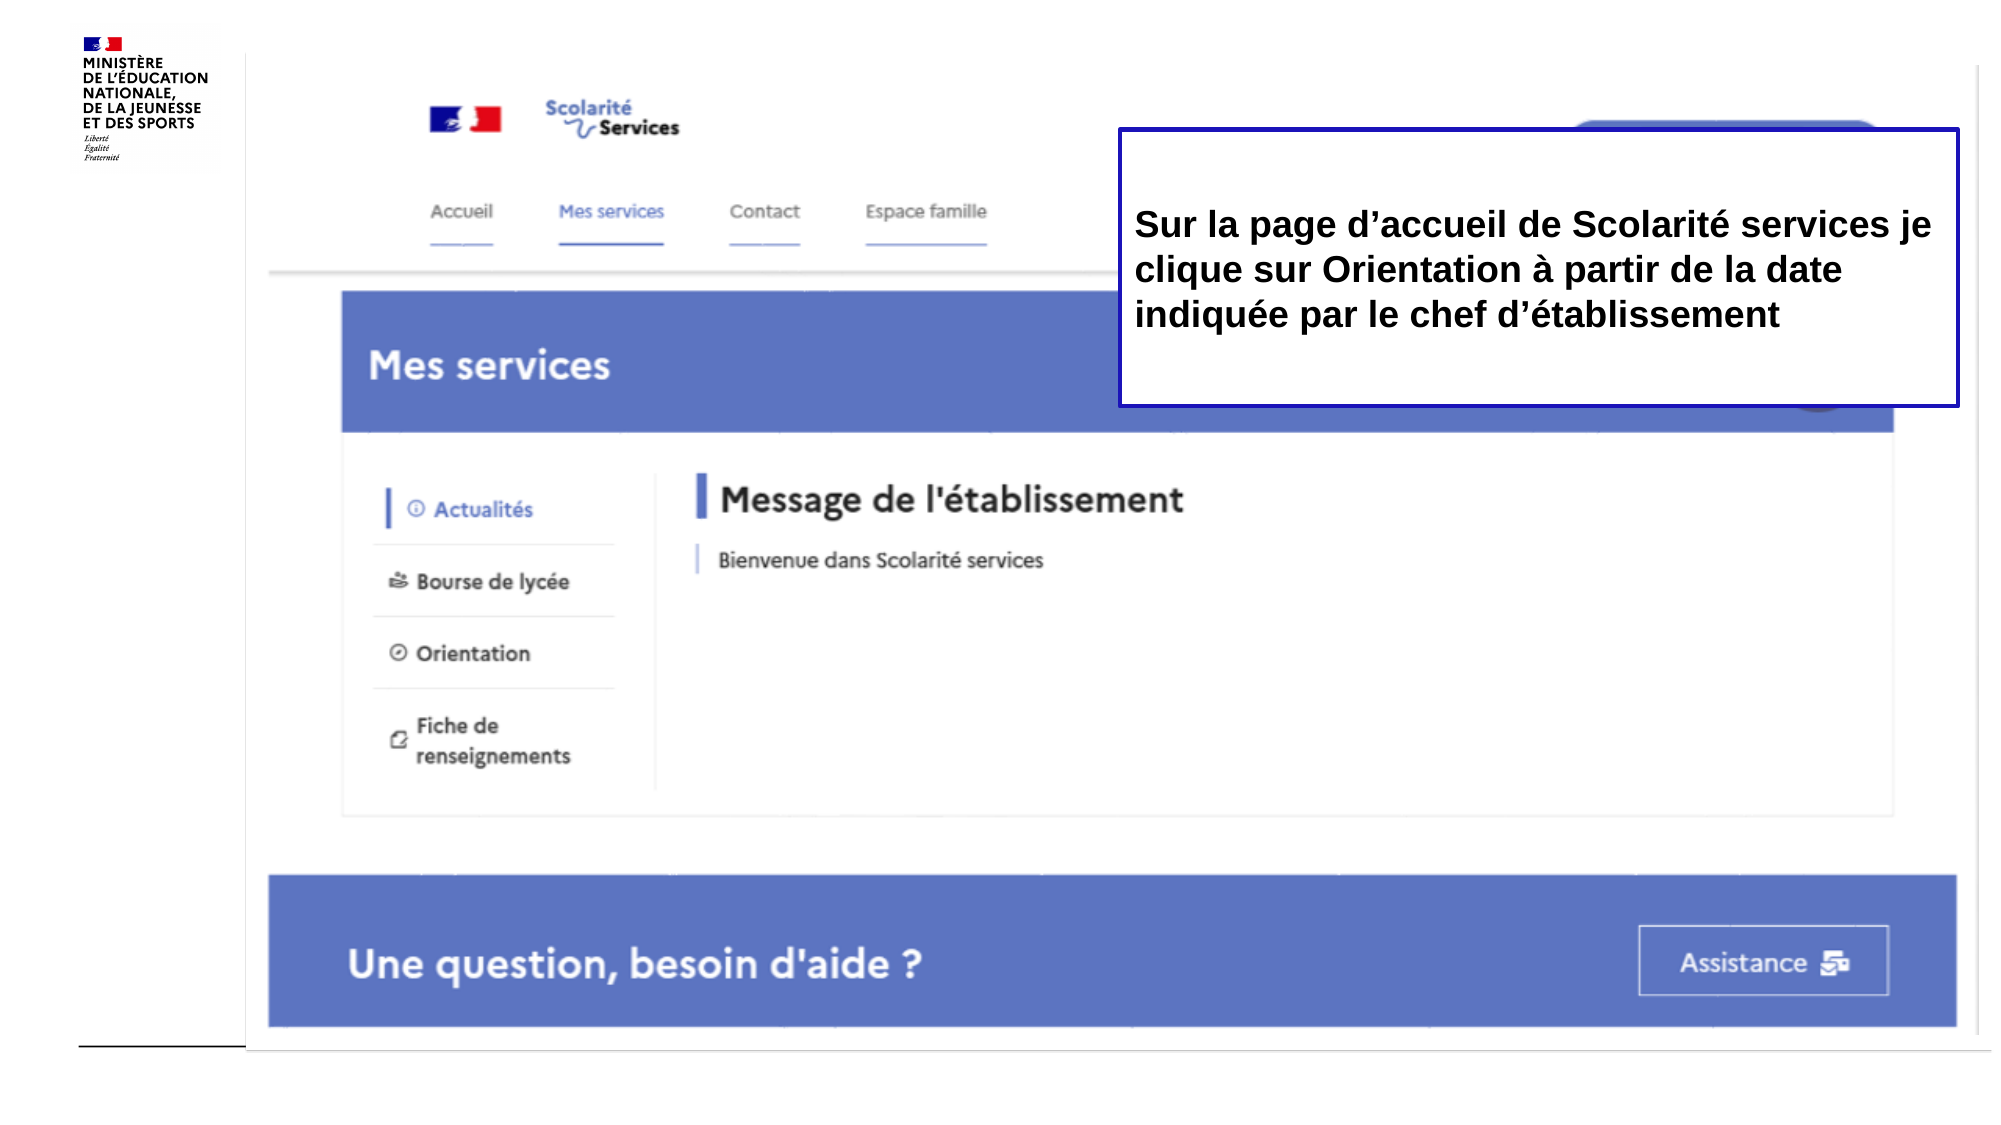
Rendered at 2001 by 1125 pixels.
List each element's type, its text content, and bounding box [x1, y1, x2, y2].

picture [260, 64, 1980, 1035]
picture [70, 23, 221, 174]
text_box Sur la page d’accueil de Scolarité services je clique sur Orientation à partir de la date indiquée par le chef d’établissement [1119, 129, 1959, 407]
